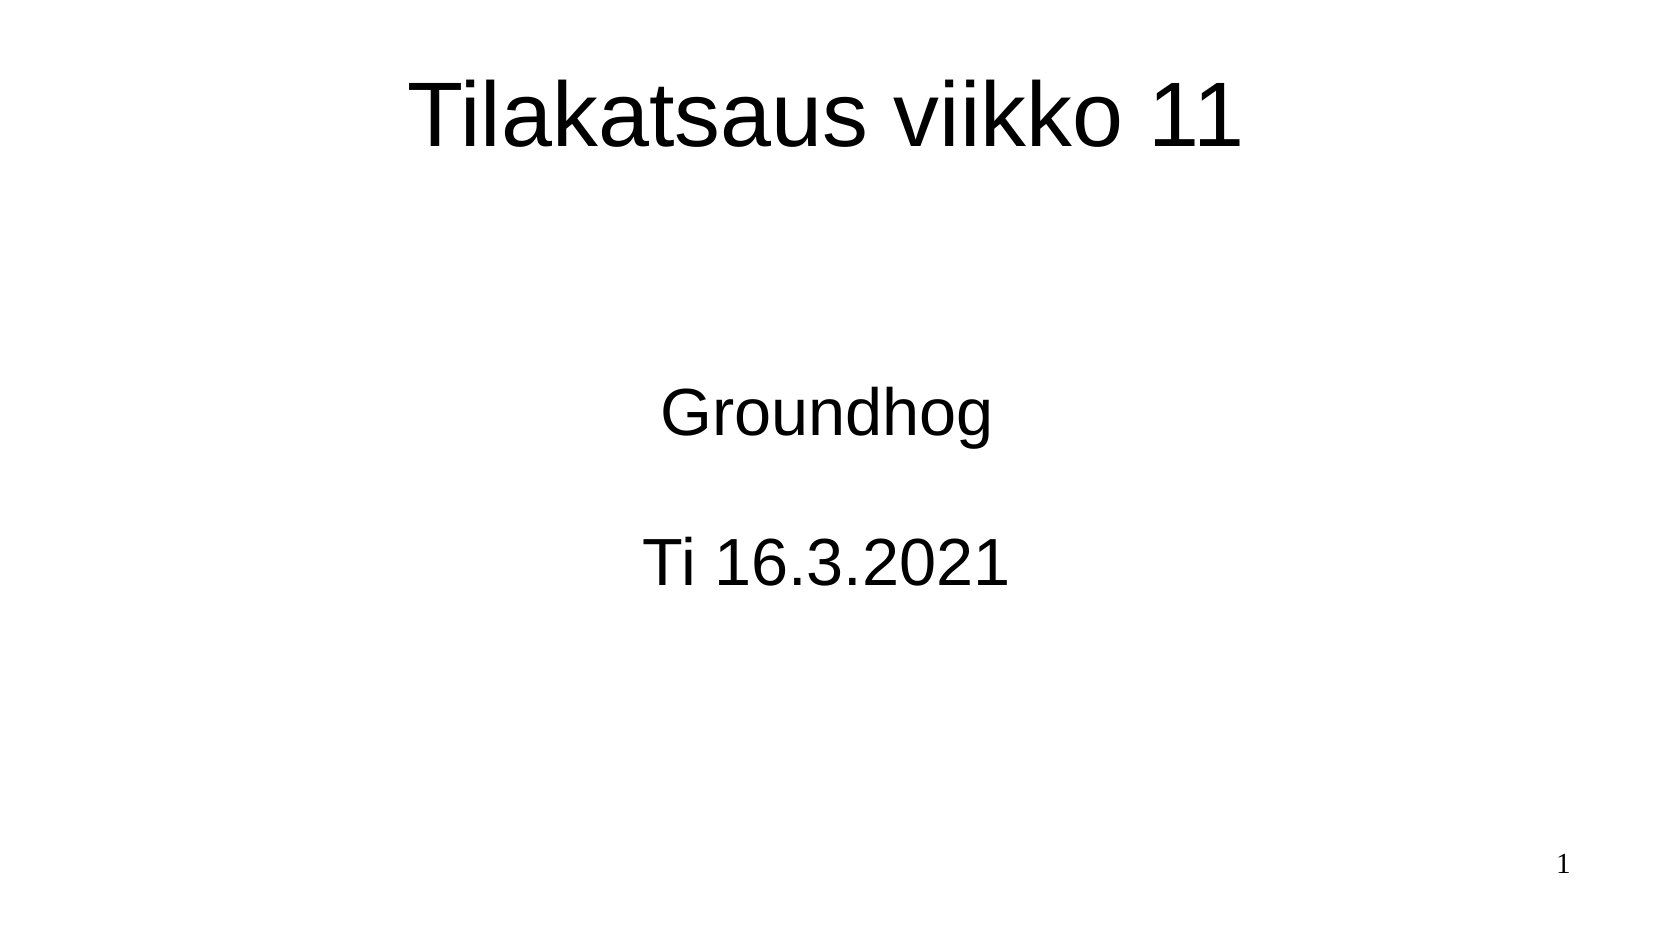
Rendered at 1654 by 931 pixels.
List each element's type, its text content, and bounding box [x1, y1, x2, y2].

subtitle Groundhog Ti 16.3.2021 [82, 217, 1571, 758]
title Tilakatsaus viikko 11 [82, 37, 1571, 193]
